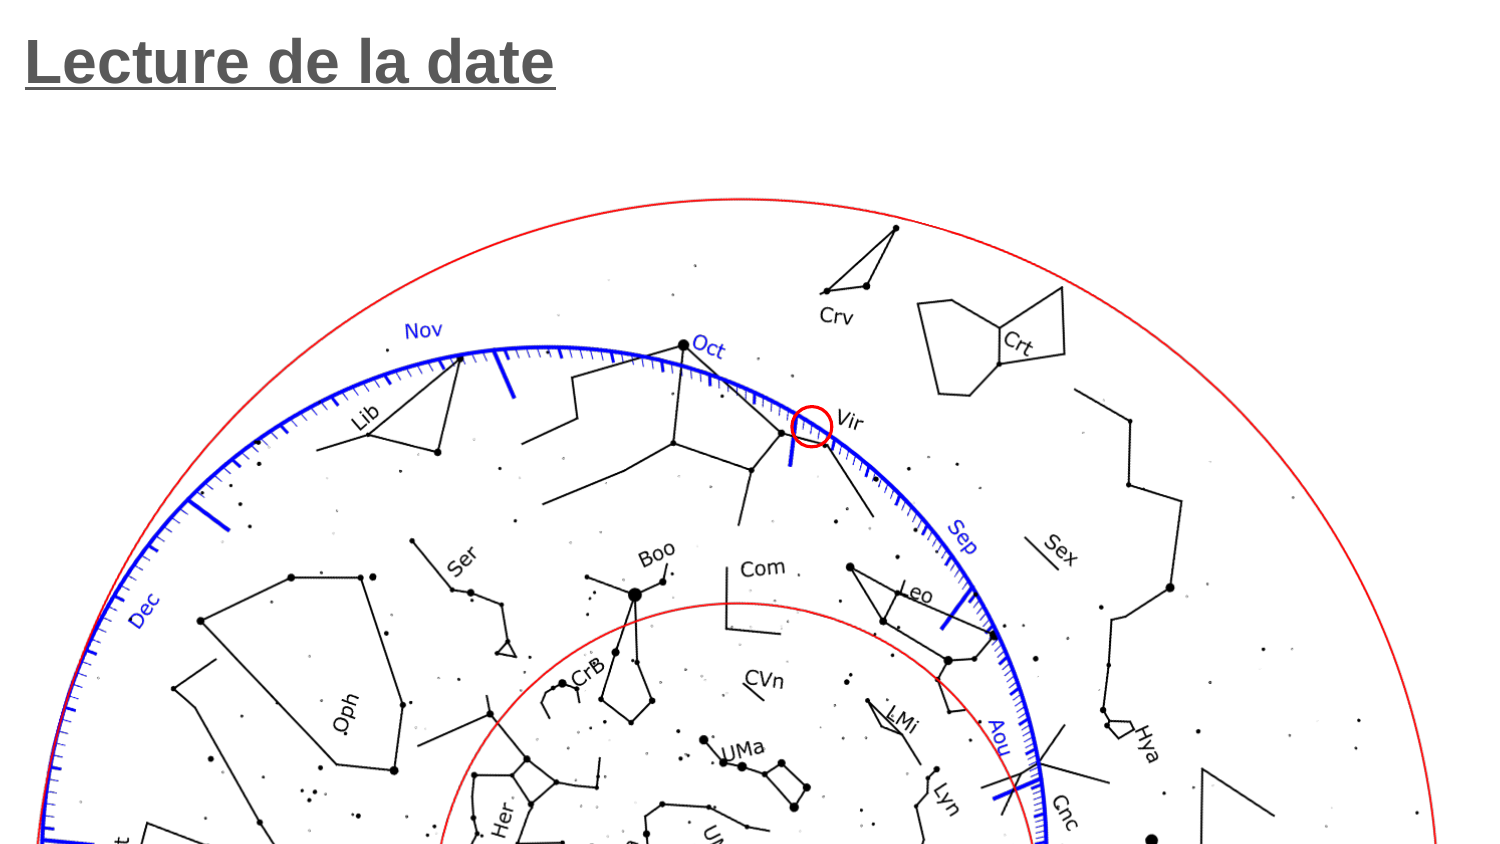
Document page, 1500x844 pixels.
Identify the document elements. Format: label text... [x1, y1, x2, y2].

text_box Lecture de la date [9, 5, 858, 132]
picture [23, 132, 1500, 844]
